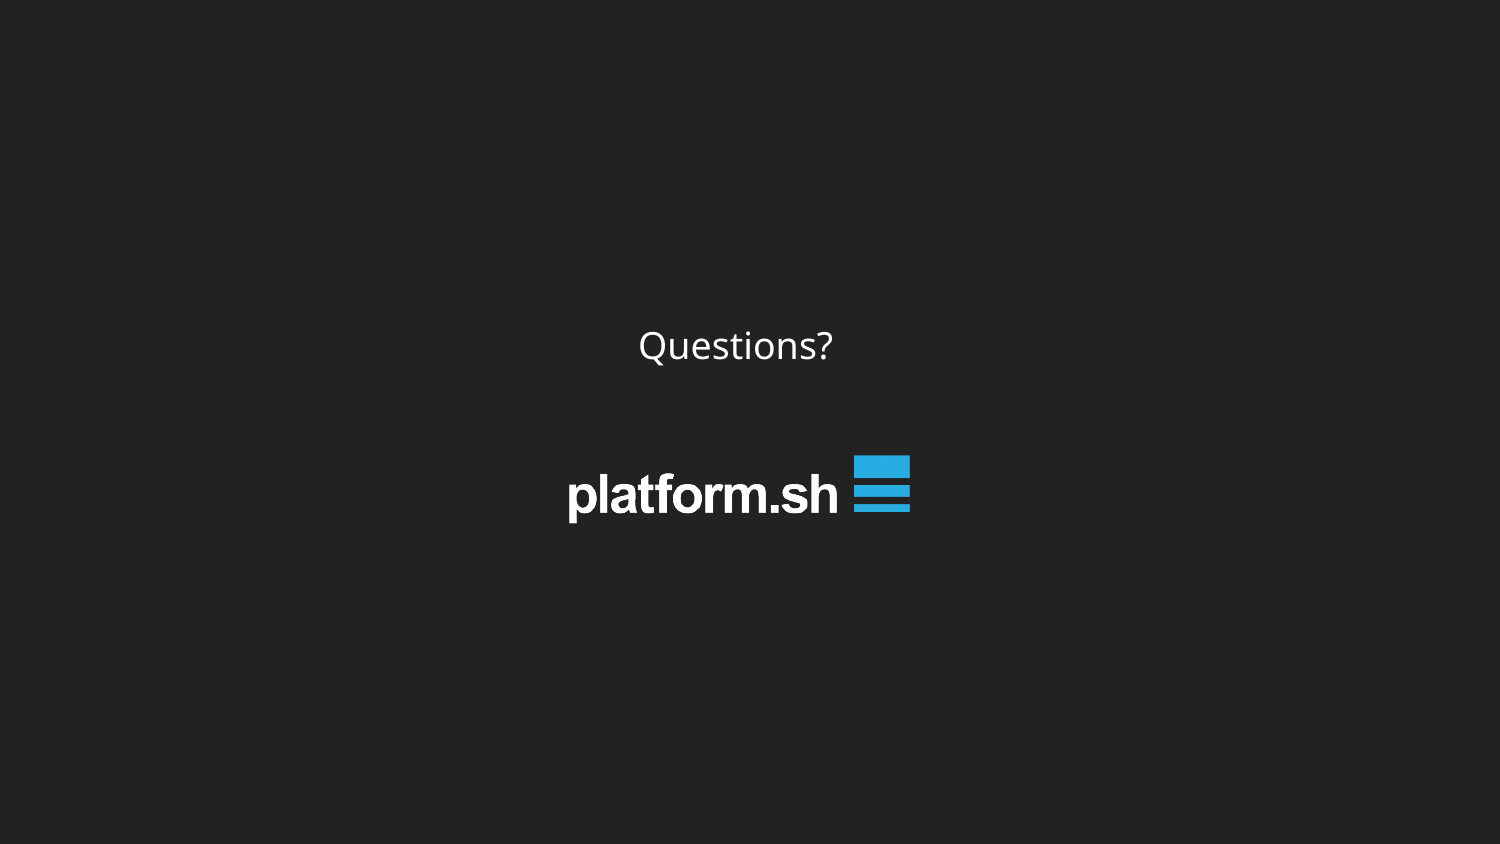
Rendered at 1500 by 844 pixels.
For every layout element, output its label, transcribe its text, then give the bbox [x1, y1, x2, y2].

text_box Questions? [489, 253, 982, 368]
picture [565, 455, 910, 533]
